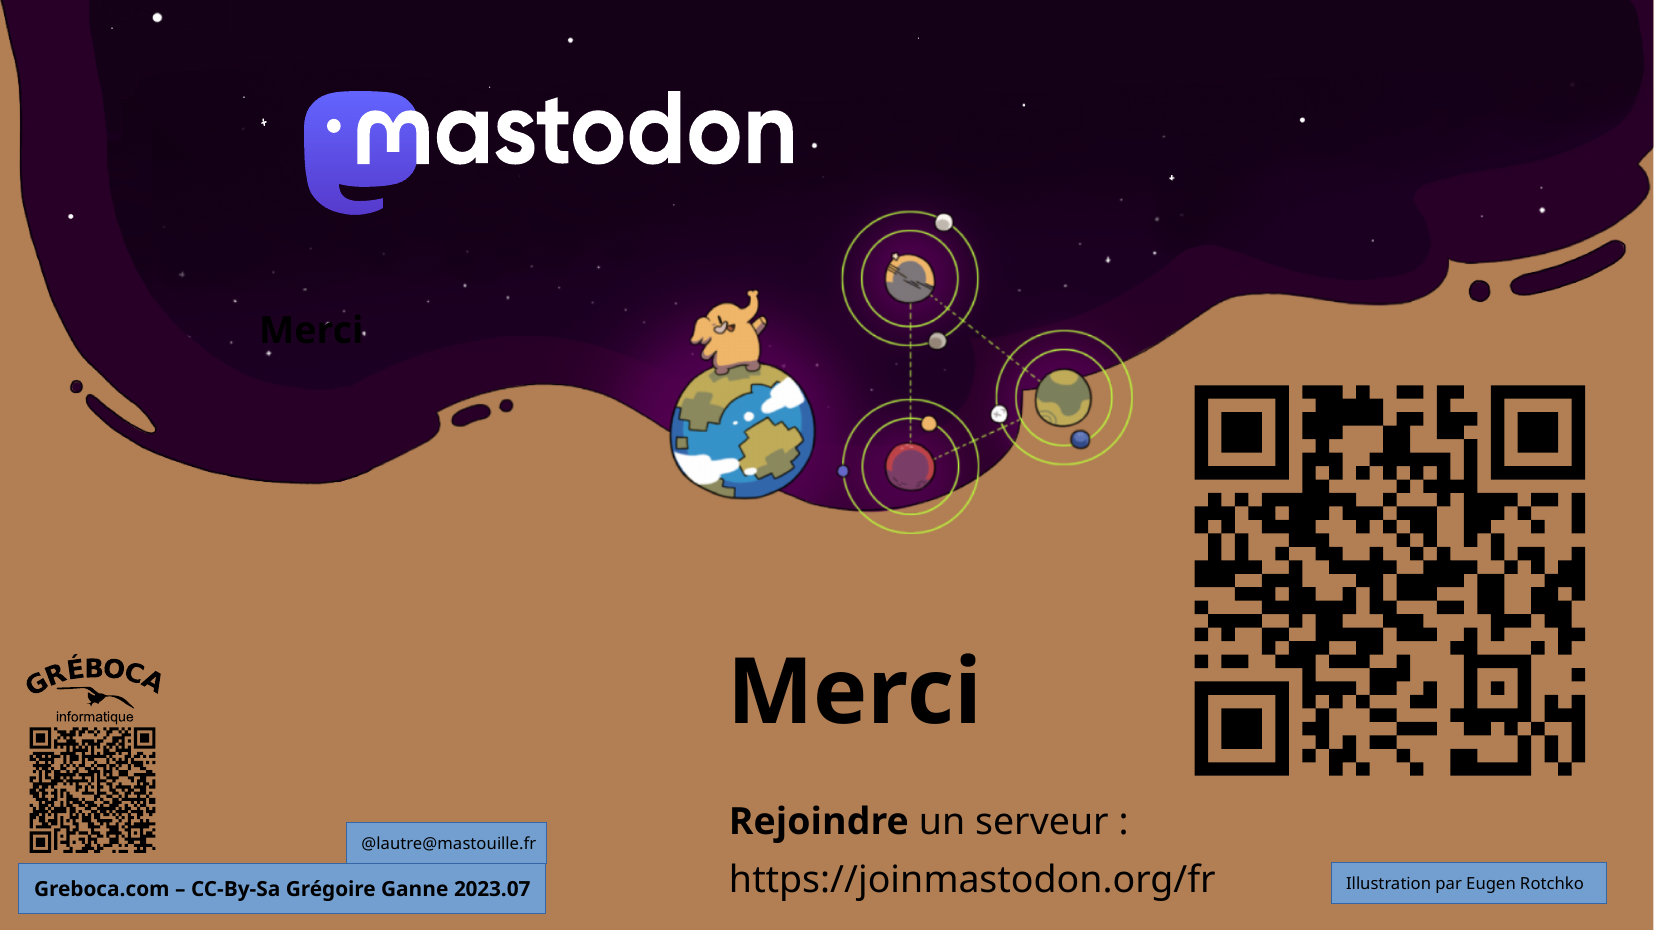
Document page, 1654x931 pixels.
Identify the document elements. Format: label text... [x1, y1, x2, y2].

text_box Merci [244, 288, 639, 469]
text_box @lautre@mastouille.fr [346, 822, 547, 864]
title Merci [111, 609, 1174, 766]
text_box Illustration par Eugen Rotchko [1399, 862, 1607, 904]
picture [0, 0, 1654, 863]
text_box Rejoindre un serveur : https://joinmastodon.org/fr [714, 779, 1399, 913]
text_box Greboca.com – CC-By-Sa Grégoire Ganne 2023.07 [18, 863, 546, 914]
